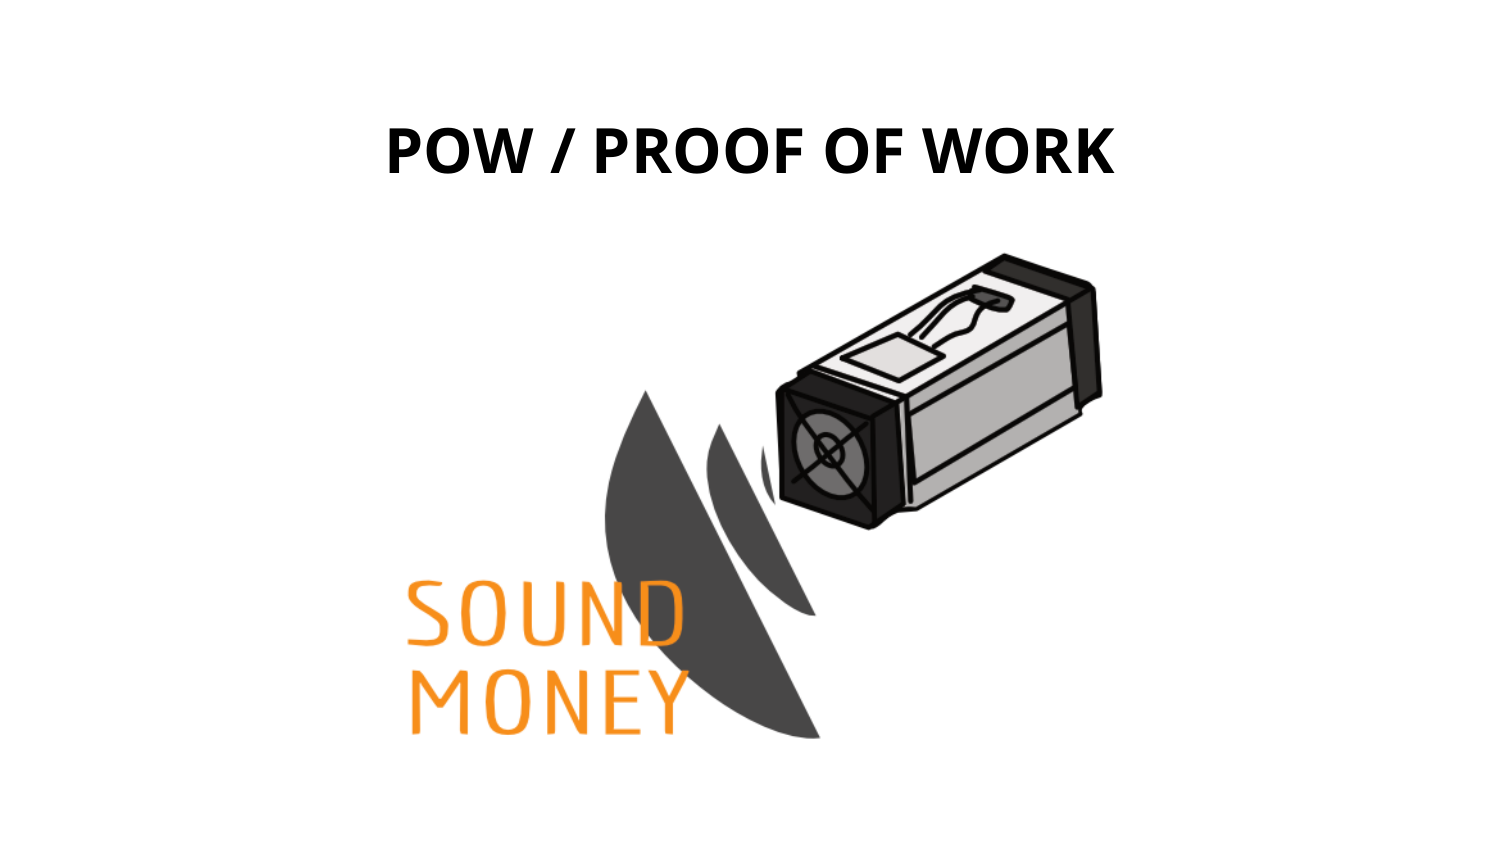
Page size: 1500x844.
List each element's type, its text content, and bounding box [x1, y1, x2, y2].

title POW / PROOF OF WORK [213, 76, 1287, 201]
picture [355, 200, 1145, 794]
